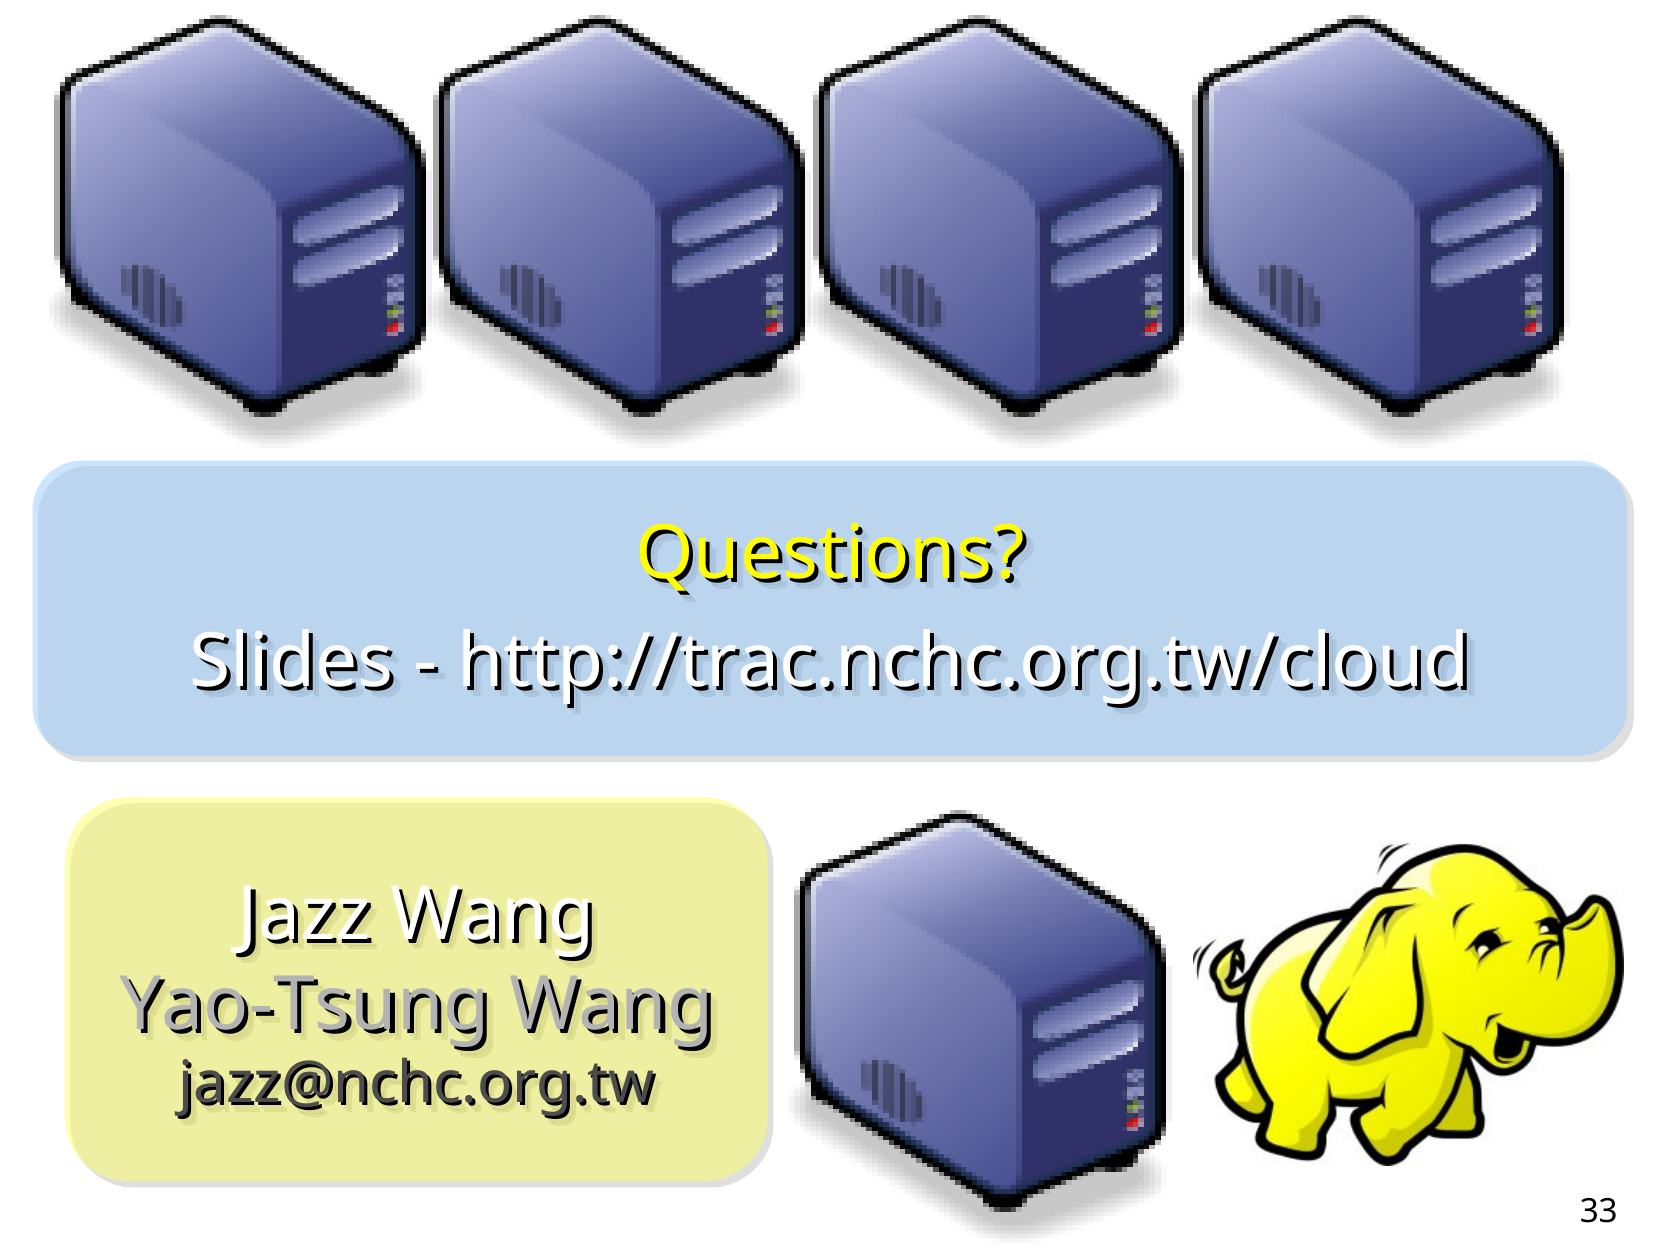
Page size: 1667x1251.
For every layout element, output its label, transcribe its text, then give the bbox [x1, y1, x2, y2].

picture [767, 797, 1624, 1251]
text_box Questions? Slides - http://trac.nchc.org.tw/cloud [32, 460, 1628, 756]
picture [27, 2, 1609, 502]
text_box Jazz Wang Yao-Tsung Wang jazz@nchc.org.tw [64, 797, 767, 1182]
